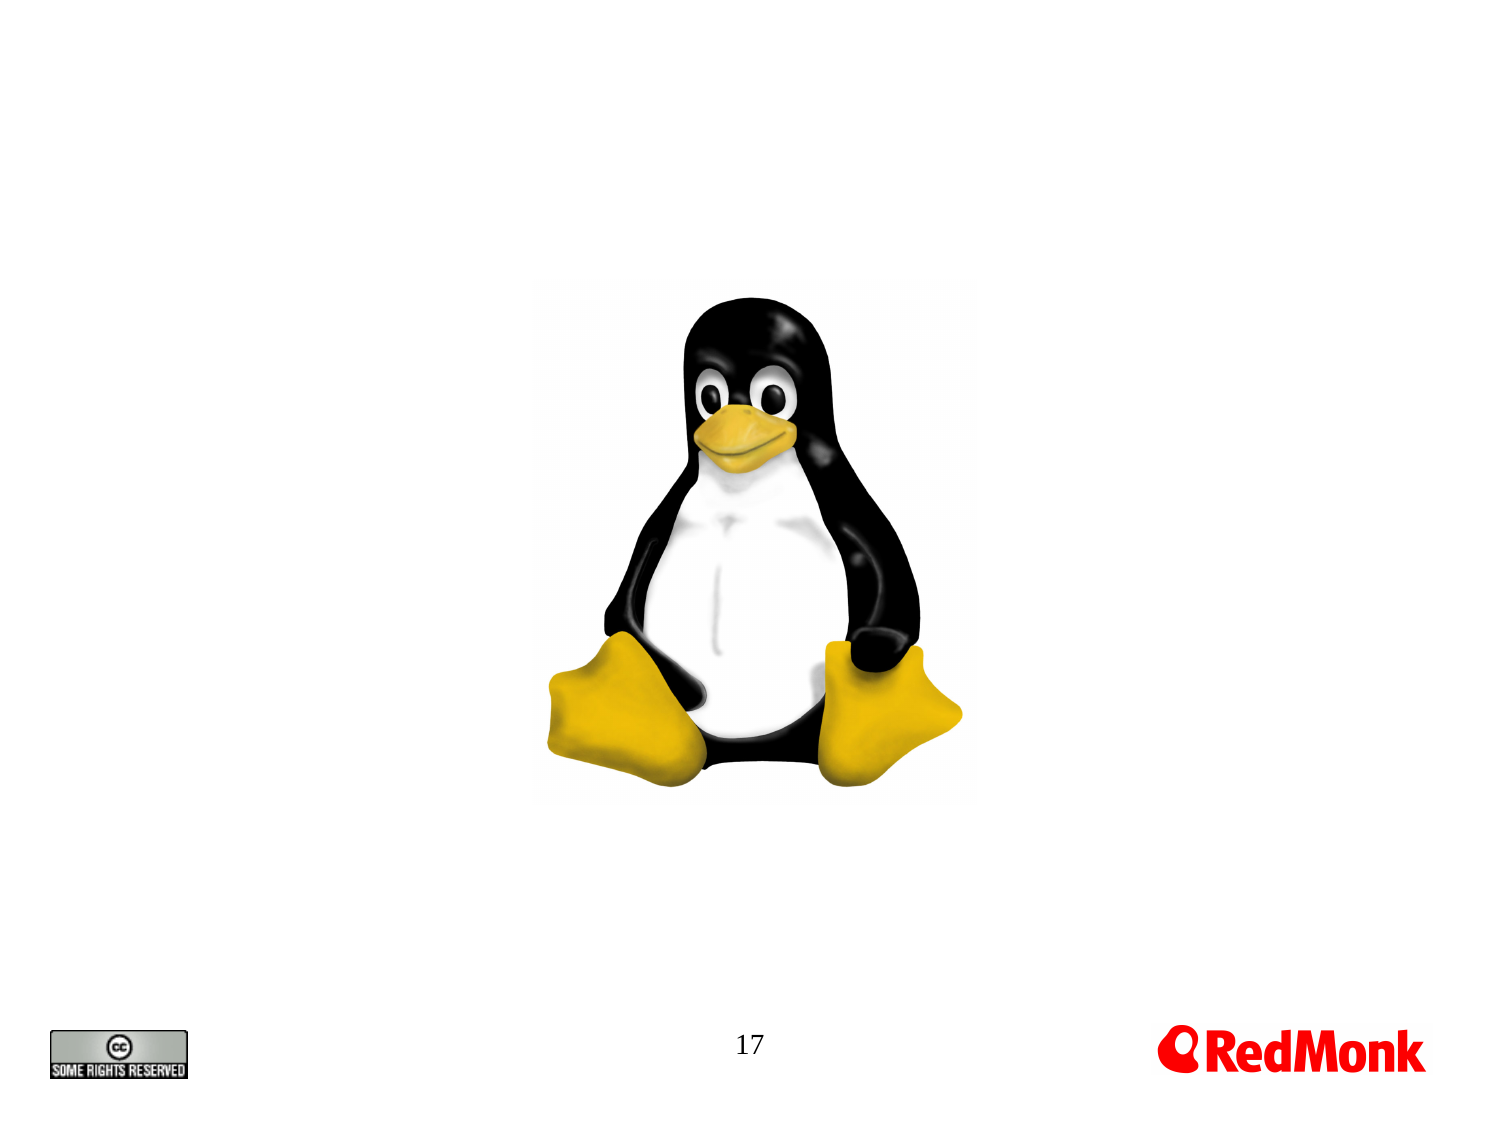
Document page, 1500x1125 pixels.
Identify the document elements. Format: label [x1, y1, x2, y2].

picture [532, 279, 977, 805]
picture [1151, 1023, 1433, 1075]
picture [50, 1030, 188, 1079]
